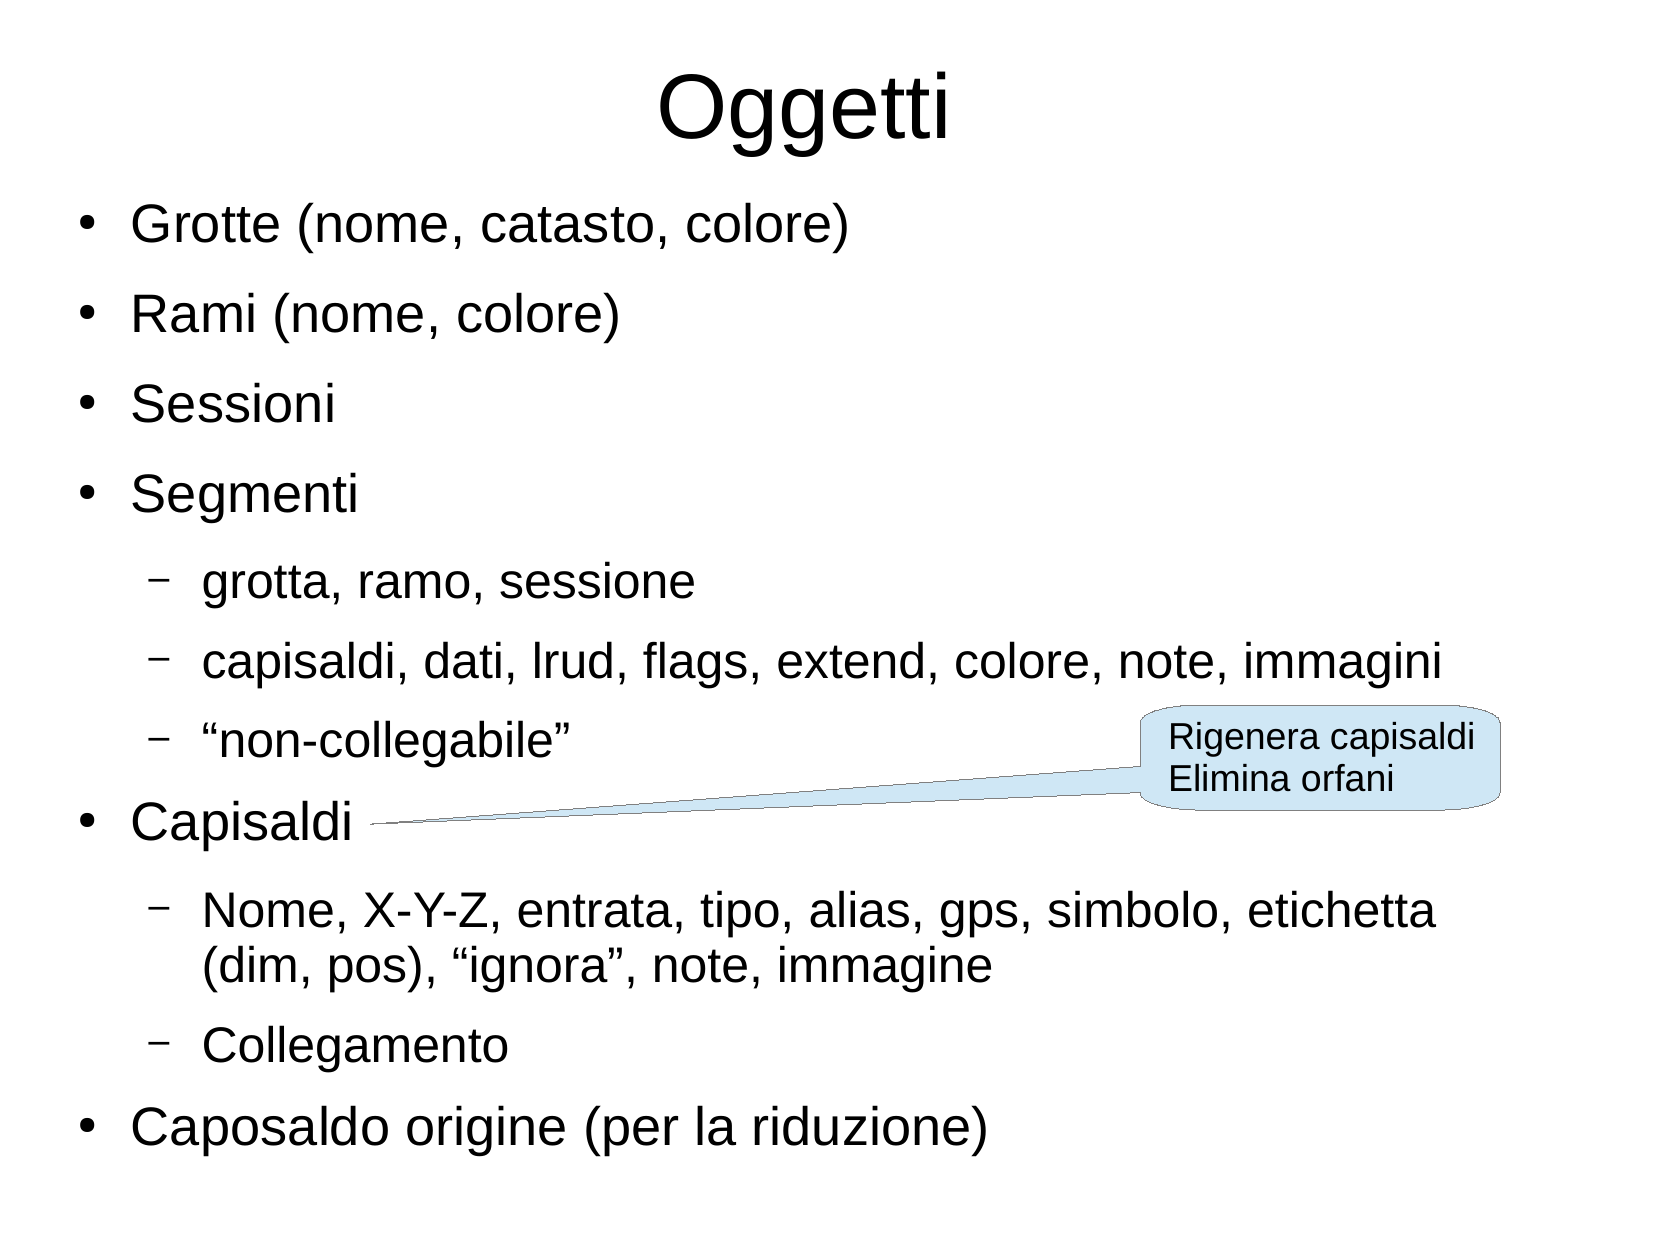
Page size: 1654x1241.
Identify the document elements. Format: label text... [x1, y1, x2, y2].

list Grotte (nome, catasto, colore) Rami (nome, colore) Sessioni Segmenti grotta, ramo, sessione capisaldi, dati, lrud, flags, extend, colore, note, immagini “non-collegabile” Capisaldi Nome, X-Y-Z, entrata, tipo, alias, gps, simbolo, etichetta (dim, pos), “ignora”, note, immagine Collegamento Caposaldo origine (per la riduzione) [60, 193, 1549, 1241]
text_box Rigenera capisaldi Elimina orfani [370, 705, 1501, 825]
title Oggetti [60, 2, 1549, 193]
